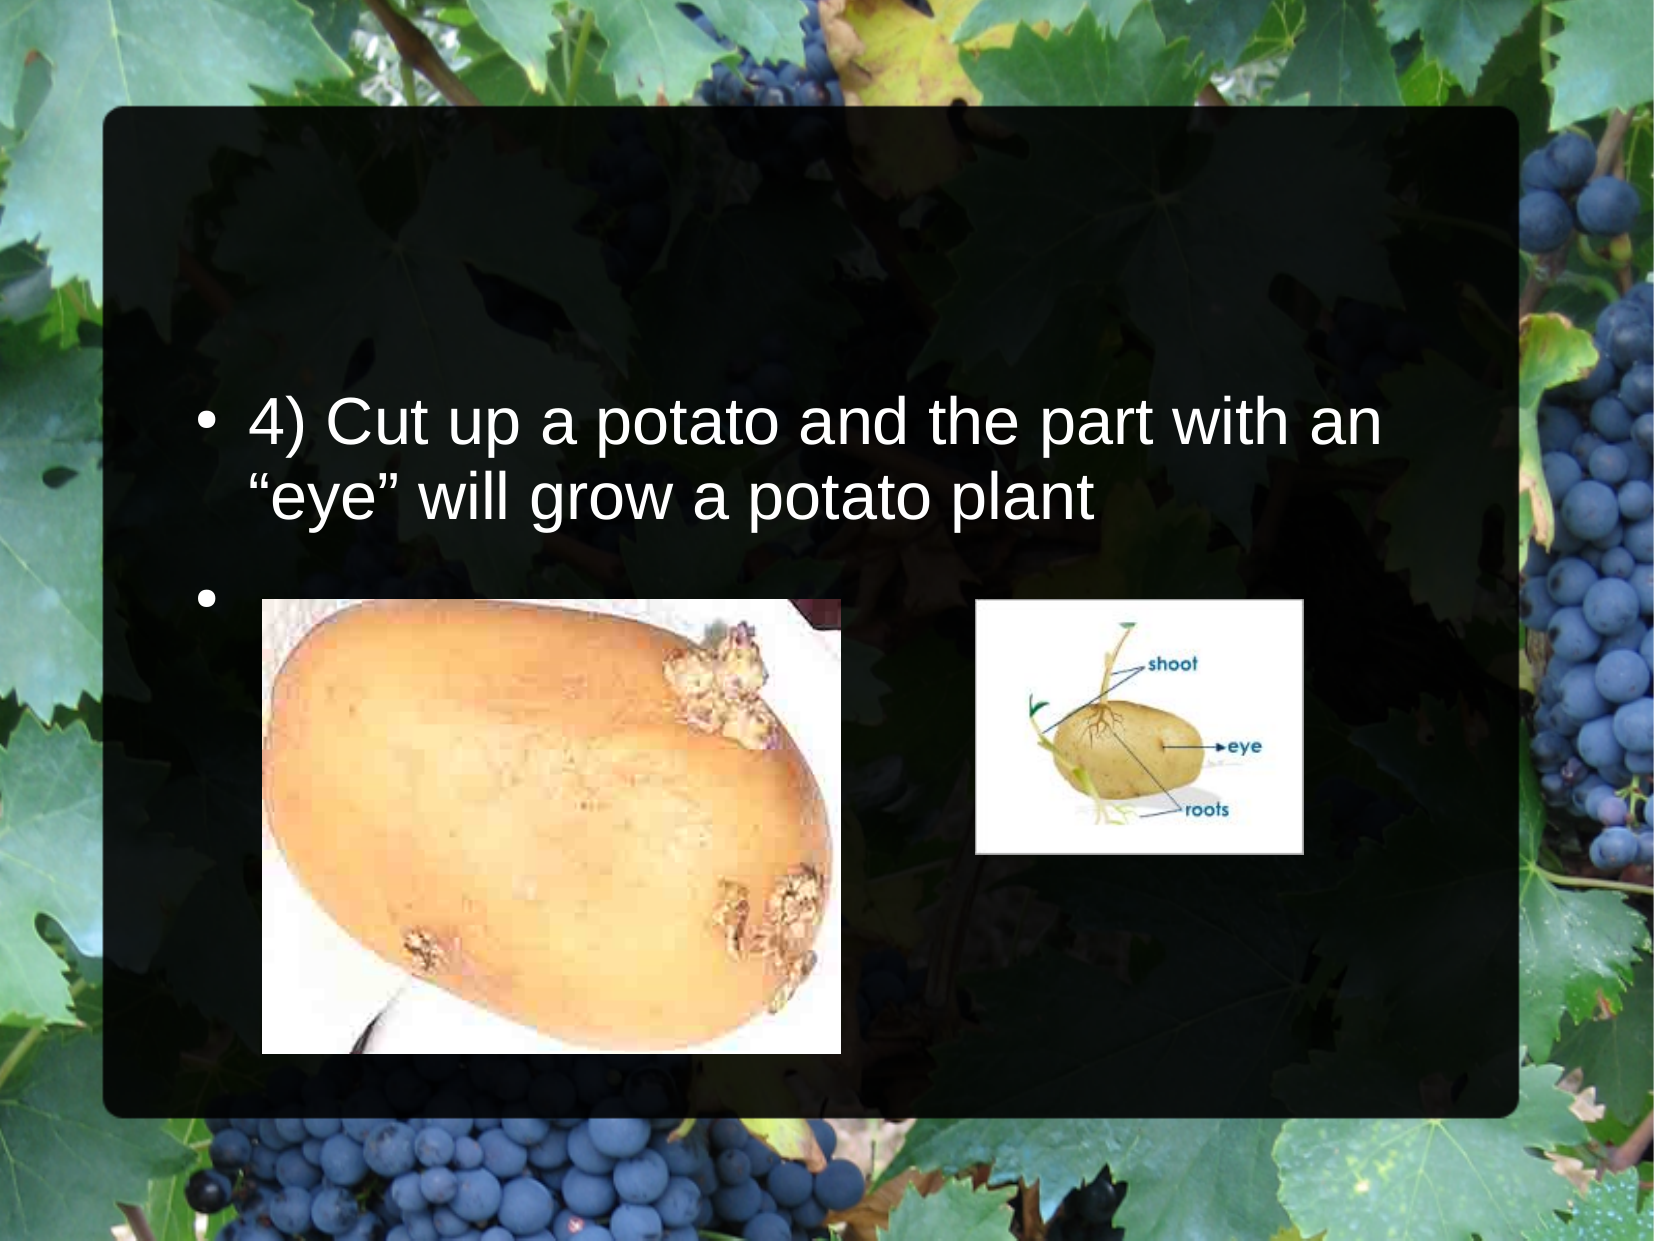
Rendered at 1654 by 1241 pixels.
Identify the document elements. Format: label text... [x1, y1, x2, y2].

picture [0, 0, 1654, 1241]
list 4) Cut up a potato and the part with an “eye” will grow a potato plant [177, 383, 1477, 1078]
